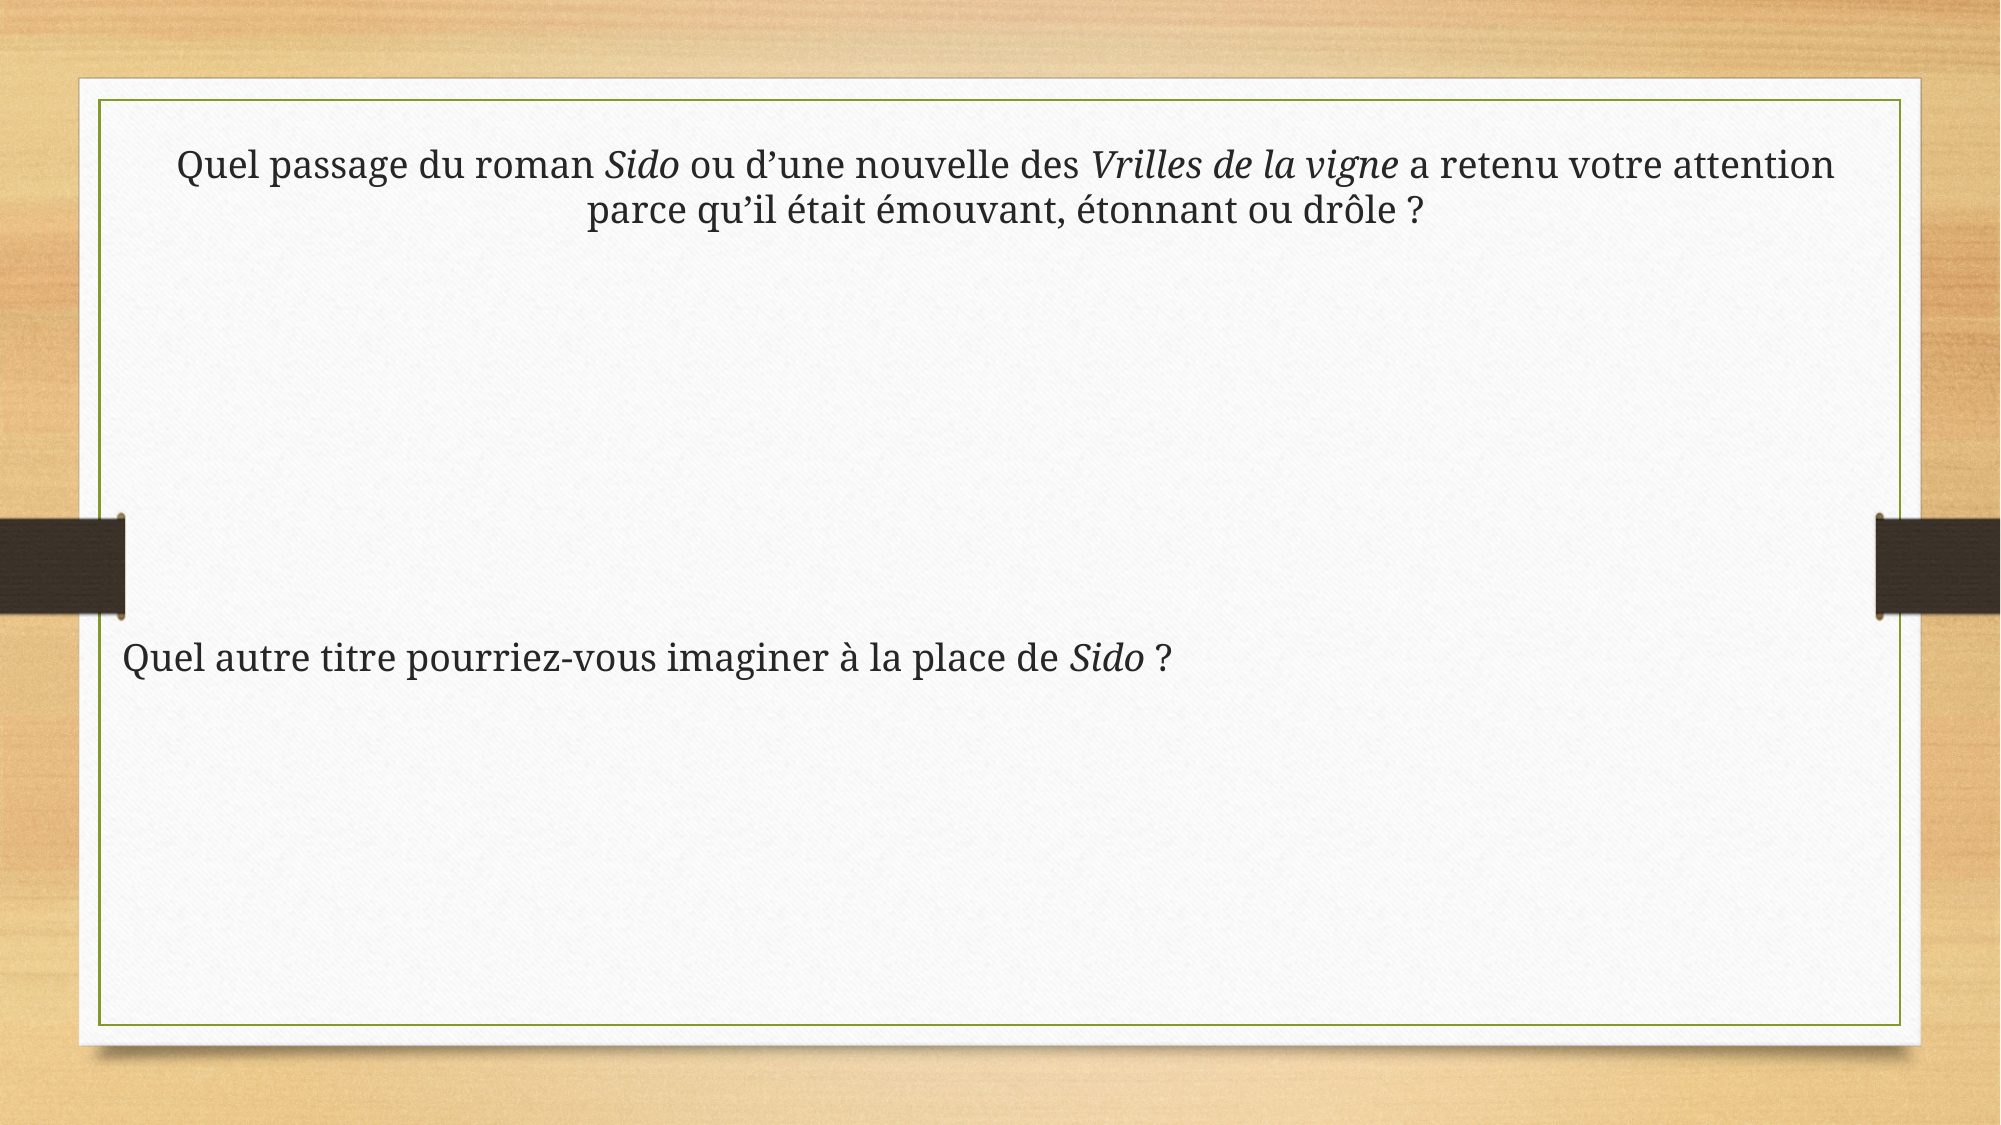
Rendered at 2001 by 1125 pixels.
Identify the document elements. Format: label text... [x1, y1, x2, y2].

text_box Quel passage du roman Sido ou d’une nouvelle des Vrilles de la vigne a retenu votre attention parce qu’il était émouvant, étonnant ou drôle ? [107, 133, 1906, 213]
text_box Quel autre titre pourriez-vous imaginer à la place de Sido ? [107, 626, 1906, 706]
